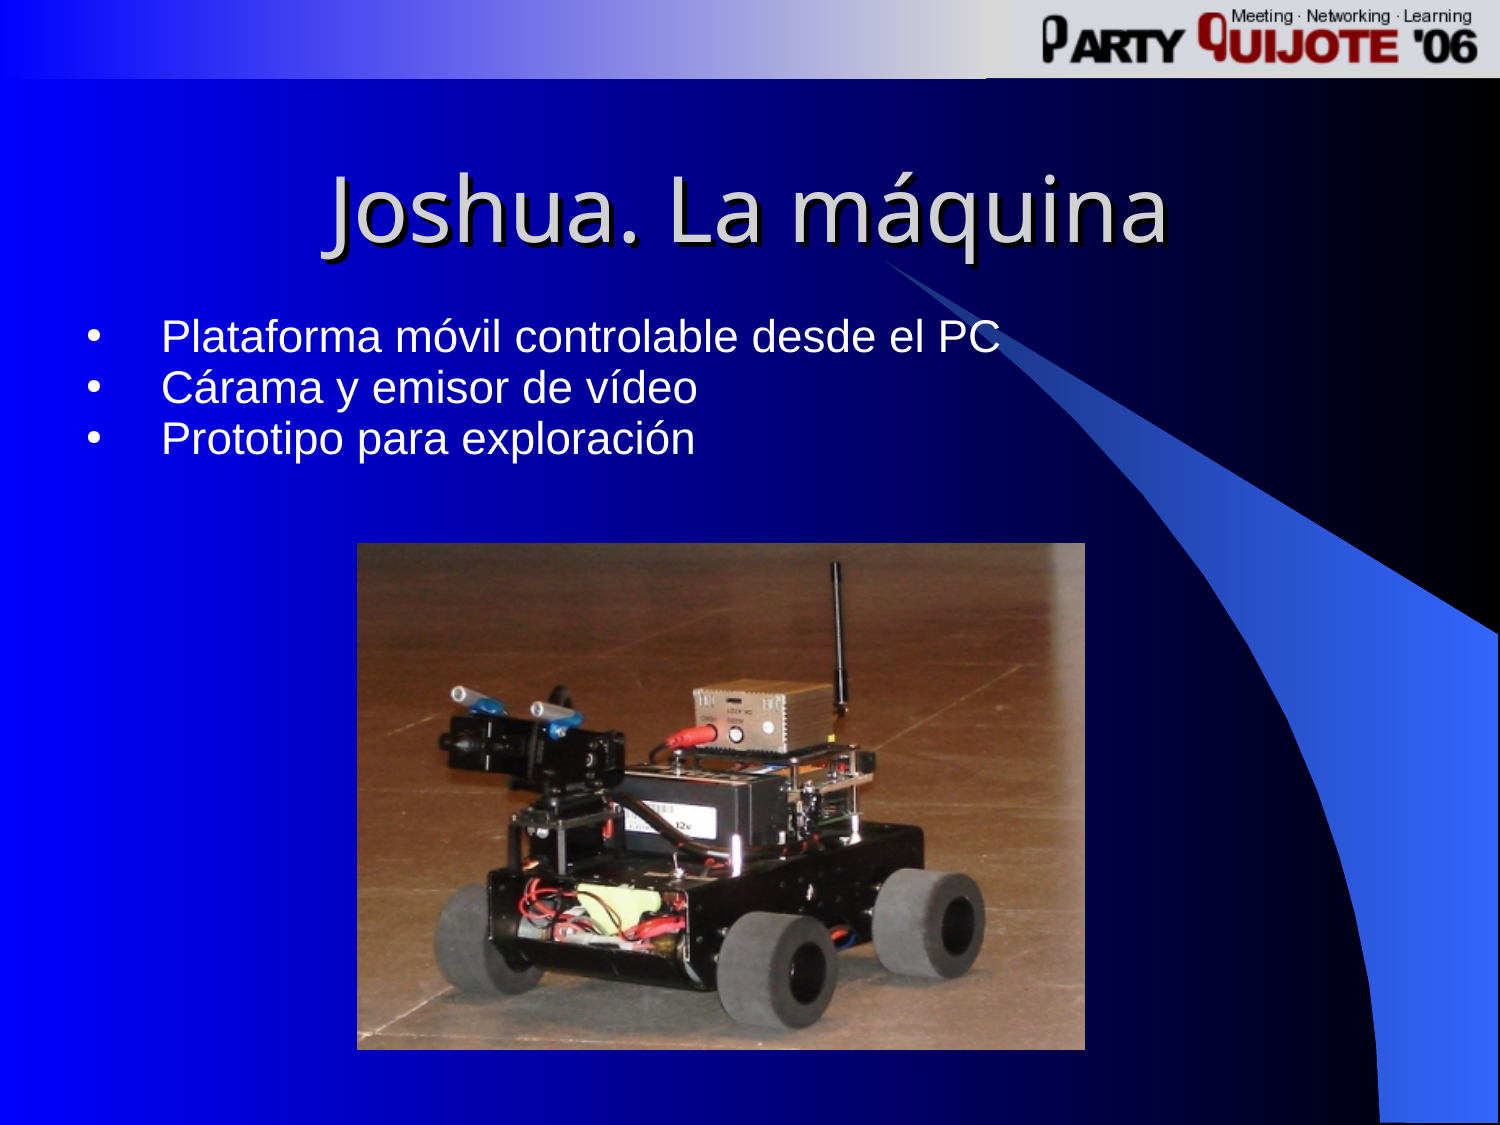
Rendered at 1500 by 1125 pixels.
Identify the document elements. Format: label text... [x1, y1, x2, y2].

text_box [0, 0, 1500, 79]
picture [1012, 0, 1500, 69]
title Joshua. La máquina [0, 113, 1500, 302]
picture [357, 543, 1085, 1050]
text_box Plataforma móvil controlable desde el PC Cárama y emisor de vídeo Prototipo para exploración [71, 303, 1445, 473]
